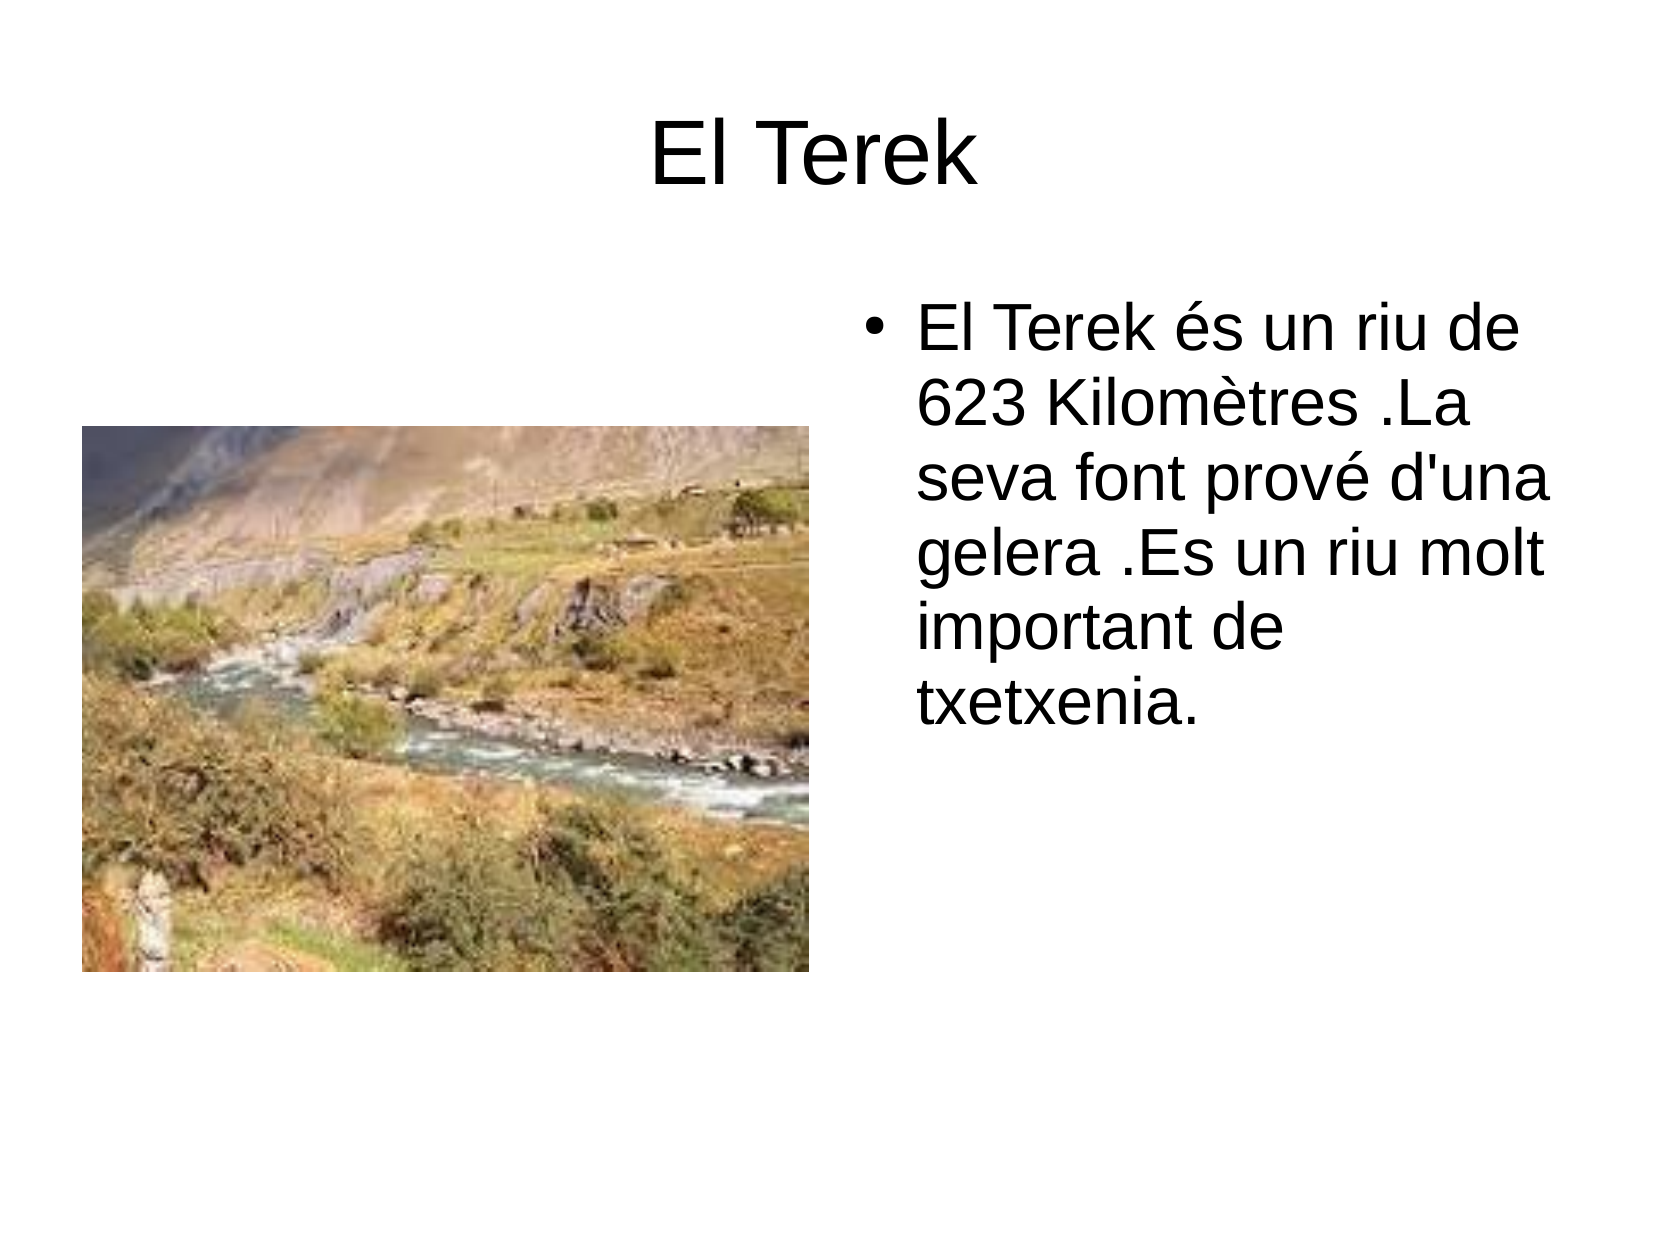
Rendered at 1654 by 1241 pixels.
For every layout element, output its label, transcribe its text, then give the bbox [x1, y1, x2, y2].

list El Terek és un riu de 623 Kilomètres .La seva font prové d'una gelera .Es un riu molt important de txetxenia. [845, 290, 1572, 1109]
title El Terek [82, 49, 1571, 257]
picture [82, 426, 809, 973]
